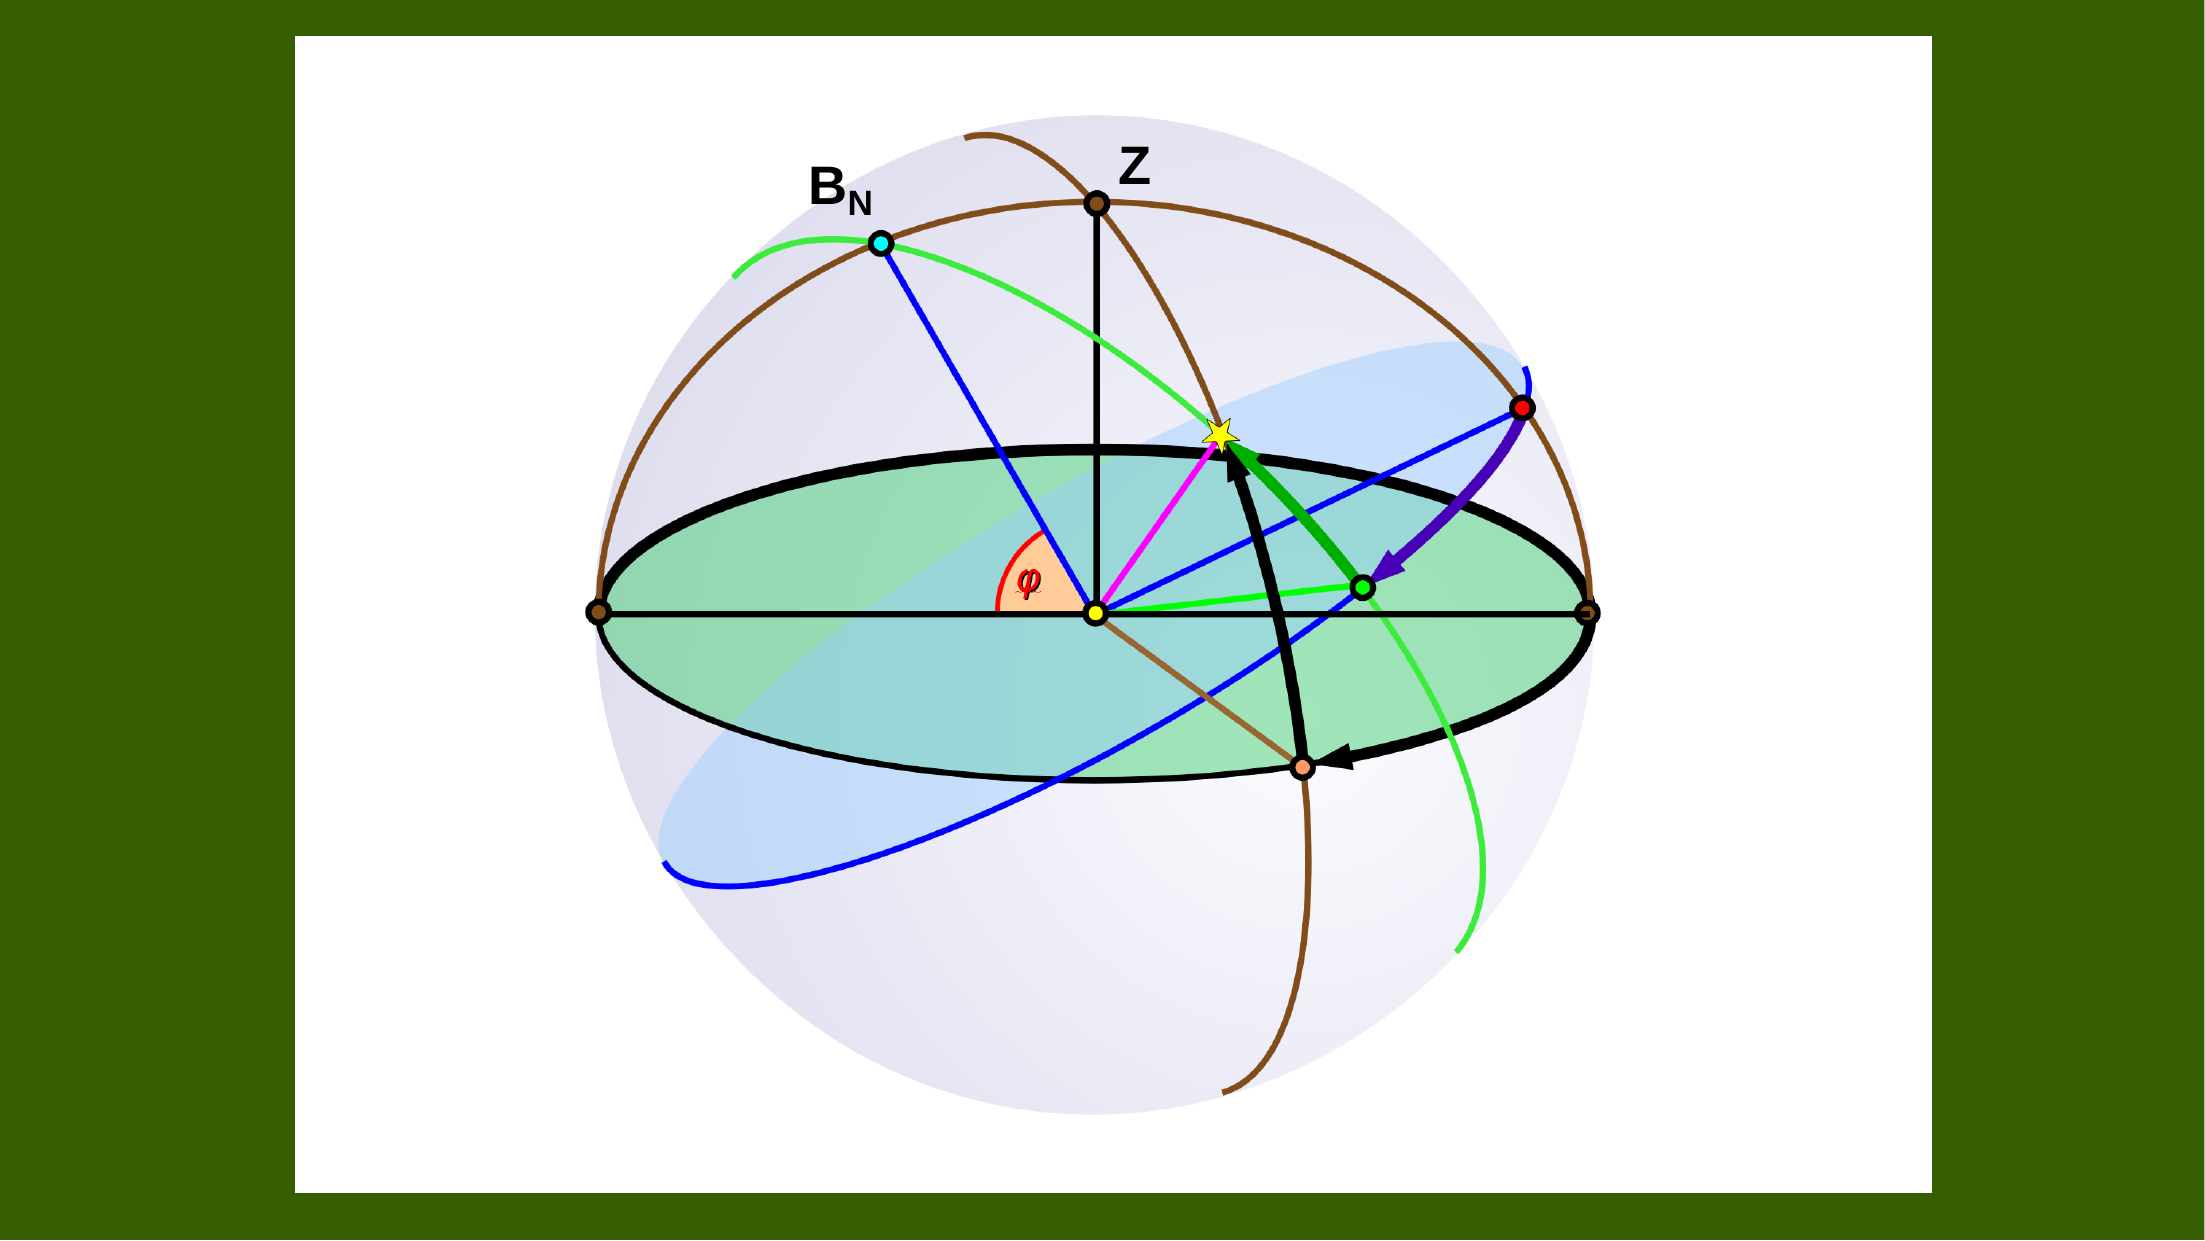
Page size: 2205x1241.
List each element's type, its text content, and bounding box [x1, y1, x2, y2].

text_box BN [793, 147, 889, 231]
text_box Z [1104, 127, 1167, 204]
picture [295, 36, 1932, 1193]
